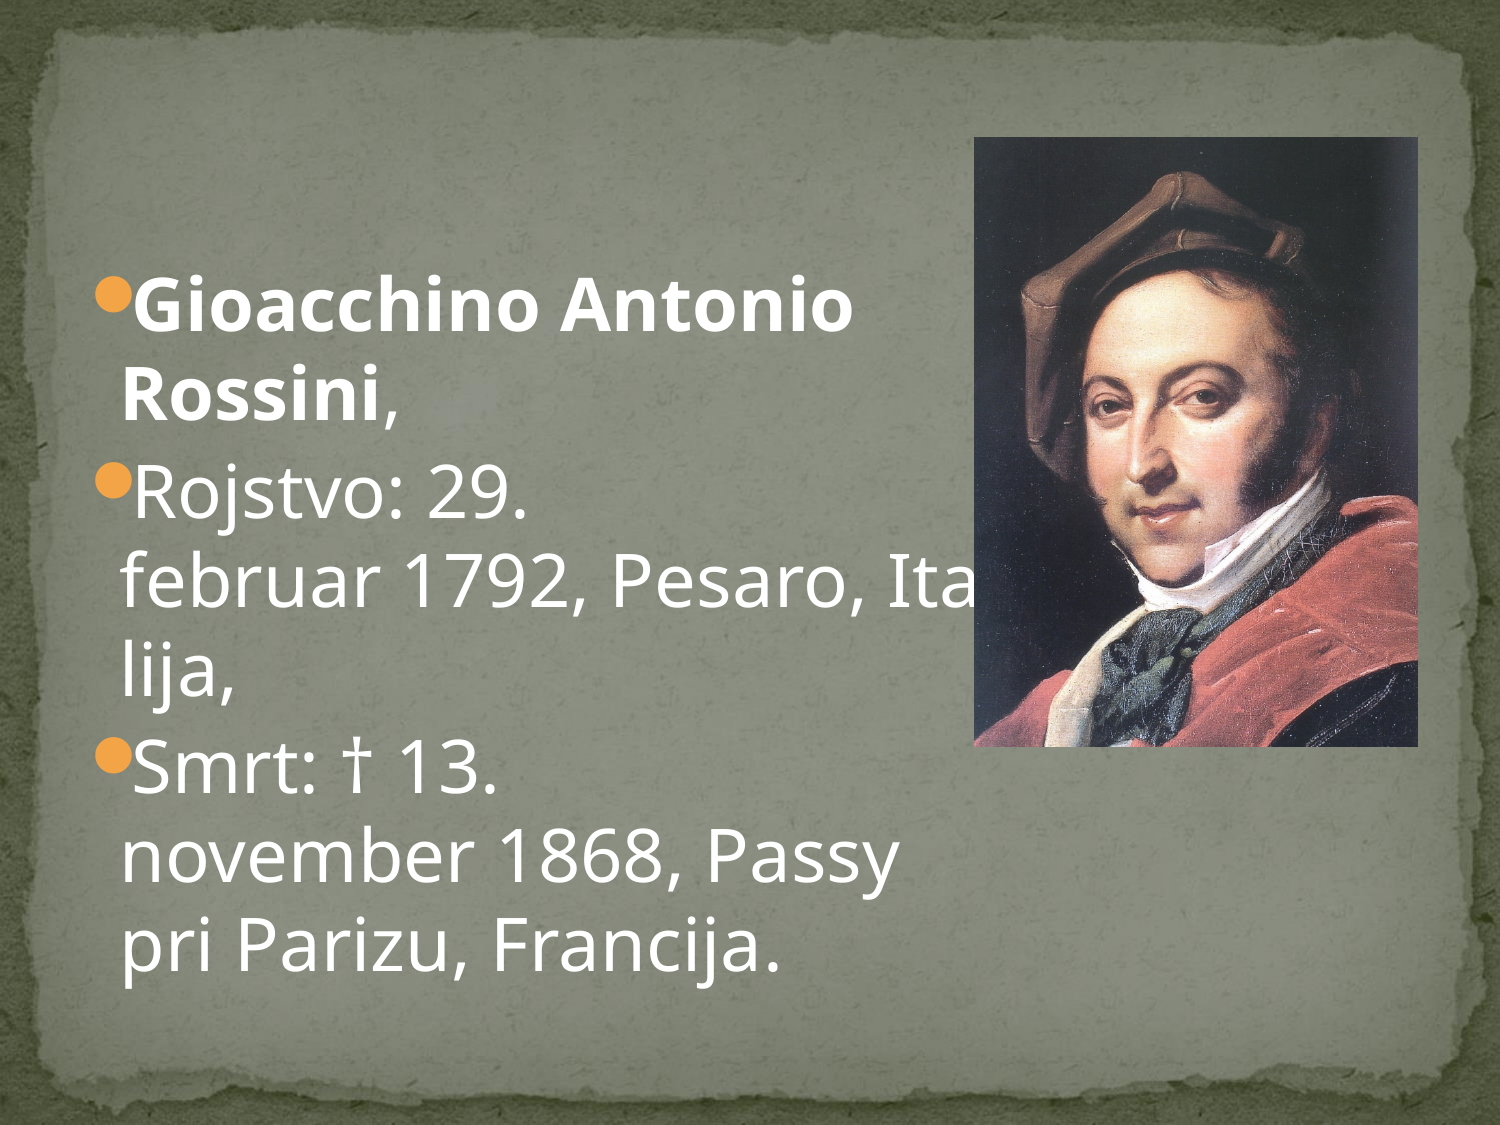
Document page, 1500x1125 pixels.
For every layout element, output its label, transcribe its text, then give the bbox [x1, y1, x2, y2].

picture [0, 0, 1500, 1125]
list Gioacchino Antonio Rossini, Rojstvo: 29. februar 1792, Pesaro, Italija, Smrt: † 13. november 1868, Passy pri Parizu, Francija. [75, 249, 1010, 1000]
